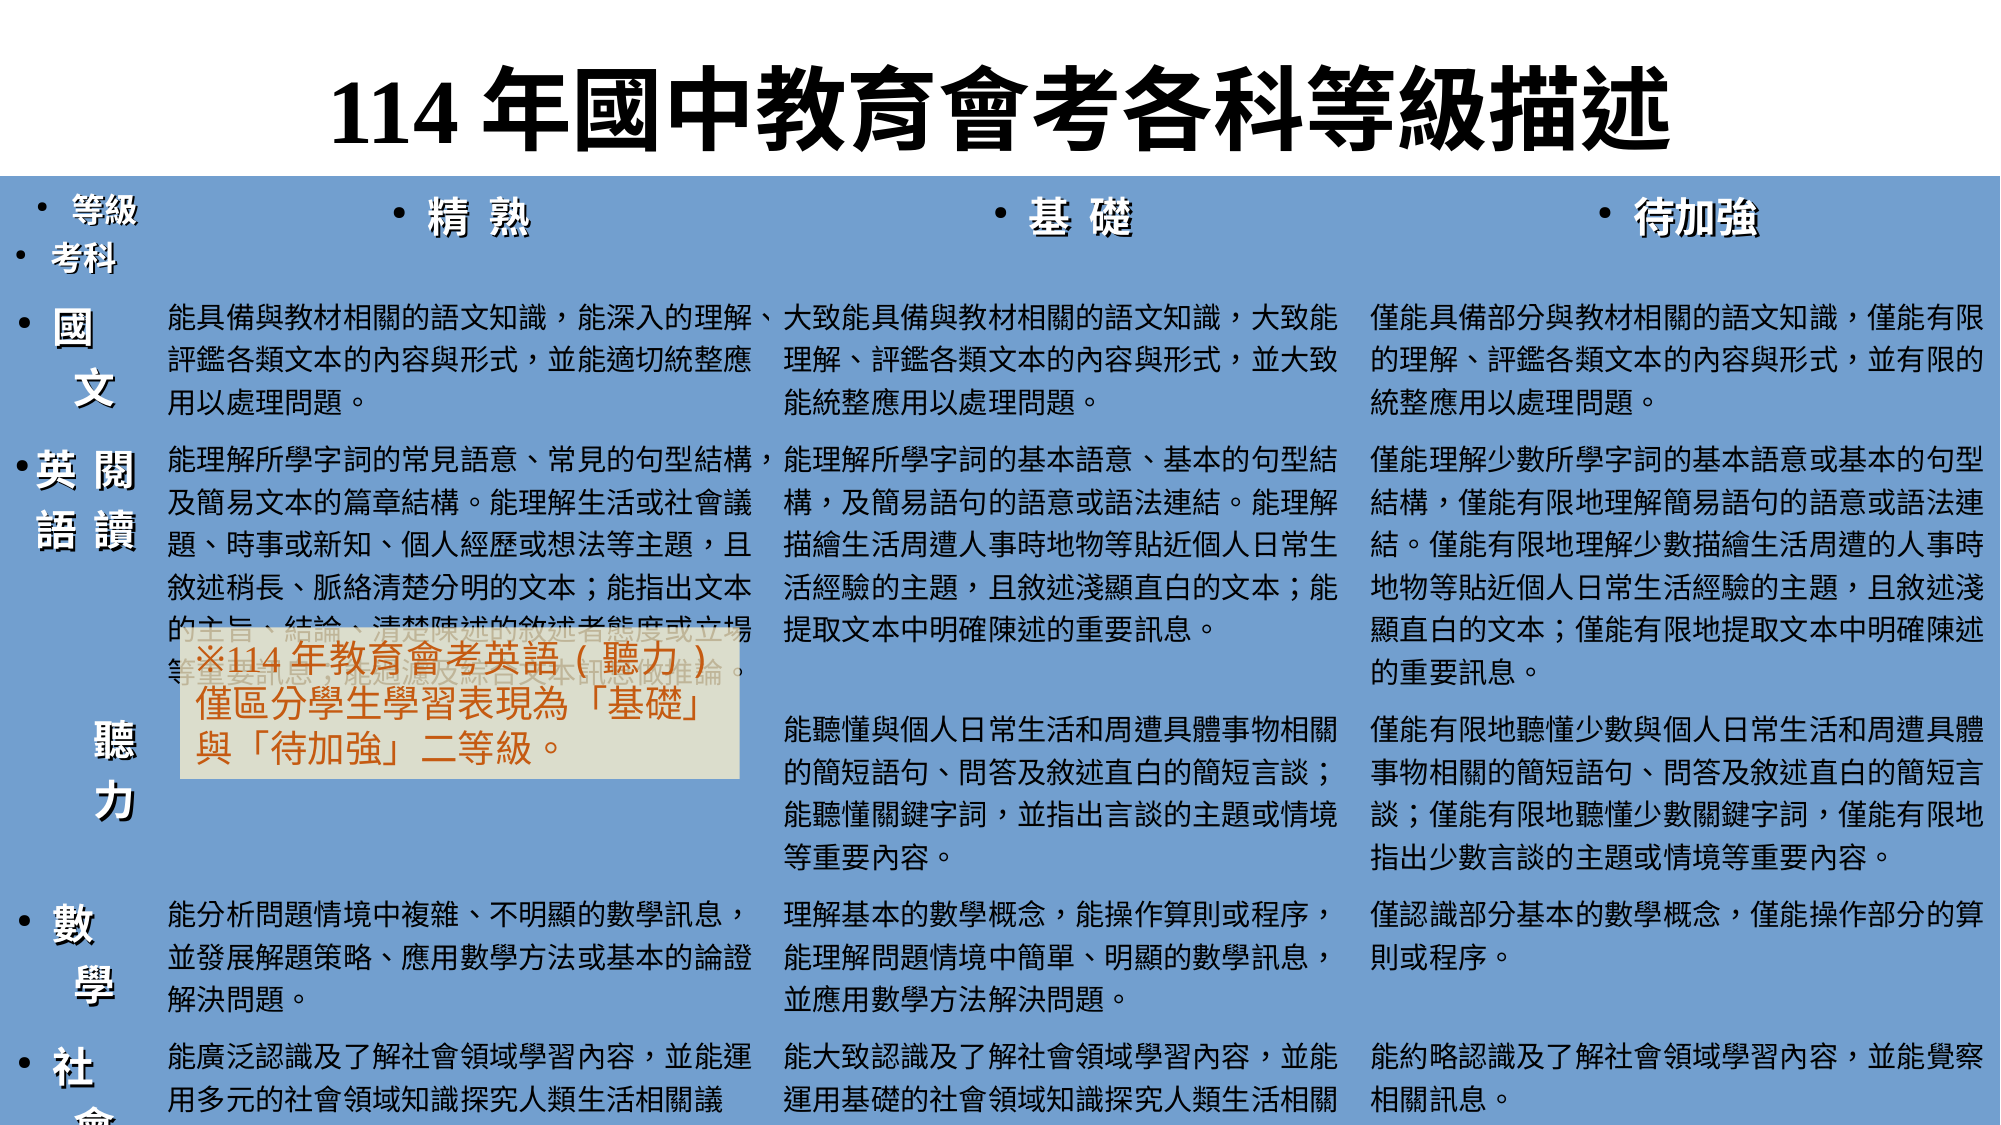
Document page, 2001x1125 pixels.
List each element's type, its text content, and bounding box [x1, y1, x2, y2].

table_cell 能約略認識及了解社會領域學習內容，並能覺察相關訊息。 [1356, 1027, 2000, 1125]
table_cell 能廣泛認識及了解社會領域學習內容，並能運用多元的社會領域知識探究人類生活相關議題。 [153, 1027, 769, 1125]
table_cell 能分析問題情境中複雜、不明顯的數學訊息，並發展解題策略、應用數學方法或基本的論證解決問題。 [153, 884, 769, 1027]
table_cell 僅能理解少數所學字詞的基本語意或基本的句型結構，僅能有限地理解簡易語句的語意或語法連結。僅能有限地理解少數描繪生活周遭的人事時地物等貼近個人日常生活經驗的主題，且敘述淺顯直白的文本；僅能有限地提取文本中明確陳述的重要訊息。 [1356, 429, 2000, 699]
text_box ※114年教育會考英語(聽力)僅區分學生學習表現為「基礎」與「待加強」二等級。 [180, 627, 740, 779]
table_cell [153, 699, 769, 884]
table_cell 數 學 [0, 884, 153, 1027]
table_cell 閱讀 [76, 429, 153, 699]
table_cell 大致能具備與教材相關的語文知識，大致能理解、評鑑各類文本的內容與形式，並大致能統整應用以處理問題。 [769, 287, 1356, 429]
table_cell 能理解所學字詞的基本語意、基本的句型結構，及簡易語句的語意或語法連結。能理解描繪生活周遭人事時地物等貼近個人日常生活經驗的主題，且敘述淺顯直白的文本；能提取文本中明確陳述的重要訊息。 [769, 429, 1356, 699]
table_cell 能大致認識及了解社會領域學習內容，並能運用基礎的社會領域知識探究人類生活相關議題。 [769, 1027, 1356, 1125]
table_header 待加強 [1356, 176, 2000, 287]
table_cell 能聽懂與個人日常生活和周遭具體事物相關的簡短語句、問答及敘述直白的簡短言談；能聽懂關鍵字詞，並指出言談的主題或情境等重要內容。 [769, 699, 1356, 884]
table_cell 國 文 [0, 287, 153, 429]
table_cell 英語 [69, 459, 76, 474]
table_cell 理解基本的數學概念，能操作算則或程序，能理解問題情境中簡單、明顯的數學訊息，並應用數學方法解決問題。 [769, 884, 1356, 1027]
table_cell 僅能有限地聽懂少數與個人日常生活和周遭具體事物相關的簡短語句、問答及敘述直白的簡短言談；僅能有限地聽懂少數關鍵字詞，僅能有限地指出少數言談的主題或情境等重要內容。 [1356, 699, 2000, 884]
table_cell 僅能具備部分與教材相關的語文知識，僅能有限的理解、評鑑各類文本的內容與形式，並有限的統整應用以處理問題。 [1356, 287, 2000, 429]
table_cell 英語 [65, 479, 76, 486]
table_cell 僅認識部分基本的數學概念，僅能操作部分的算則或程序。 [1356, 884, 2000, 1027]
table_header 基 礎 [769, 176, 1356, 287]
table_cell 英語 [0, 429, 76, 884]
table_cell 聽力 [76, 699, 153, 884]
title 114年國中教育會考各科等級描述 [137, 0, 1863, 176]
table_cell 能理解所學字詞的常見語意、常見的句型結構，及簡易文本的篇章結構。能理解生活或社會議題、時事或新知、個人經歷或想法等主題，且敘述稍長、脈絡清楚分明的文本；能指出文本的主旨、結論、清楚陳述的敘述者態度或立場等重要訊息；能過濾及綜合文本訊息做推論。 [153, 429, 769, 699]
table_cell 社 會 [0, 1027, 153, 1125]
table_header 等級 考科 [0, 176, 153, 287]
table_header 精 熟 [153, 176, 769, 287]
table_cell 能具備與教材相關的語文知識，能深入的理解、評鑑各類文本的內容與形式，並能適切統整應用以處理問題。 [153, 287, 769, 429]
table_cell 英語 [72, 518, 76, 530]
